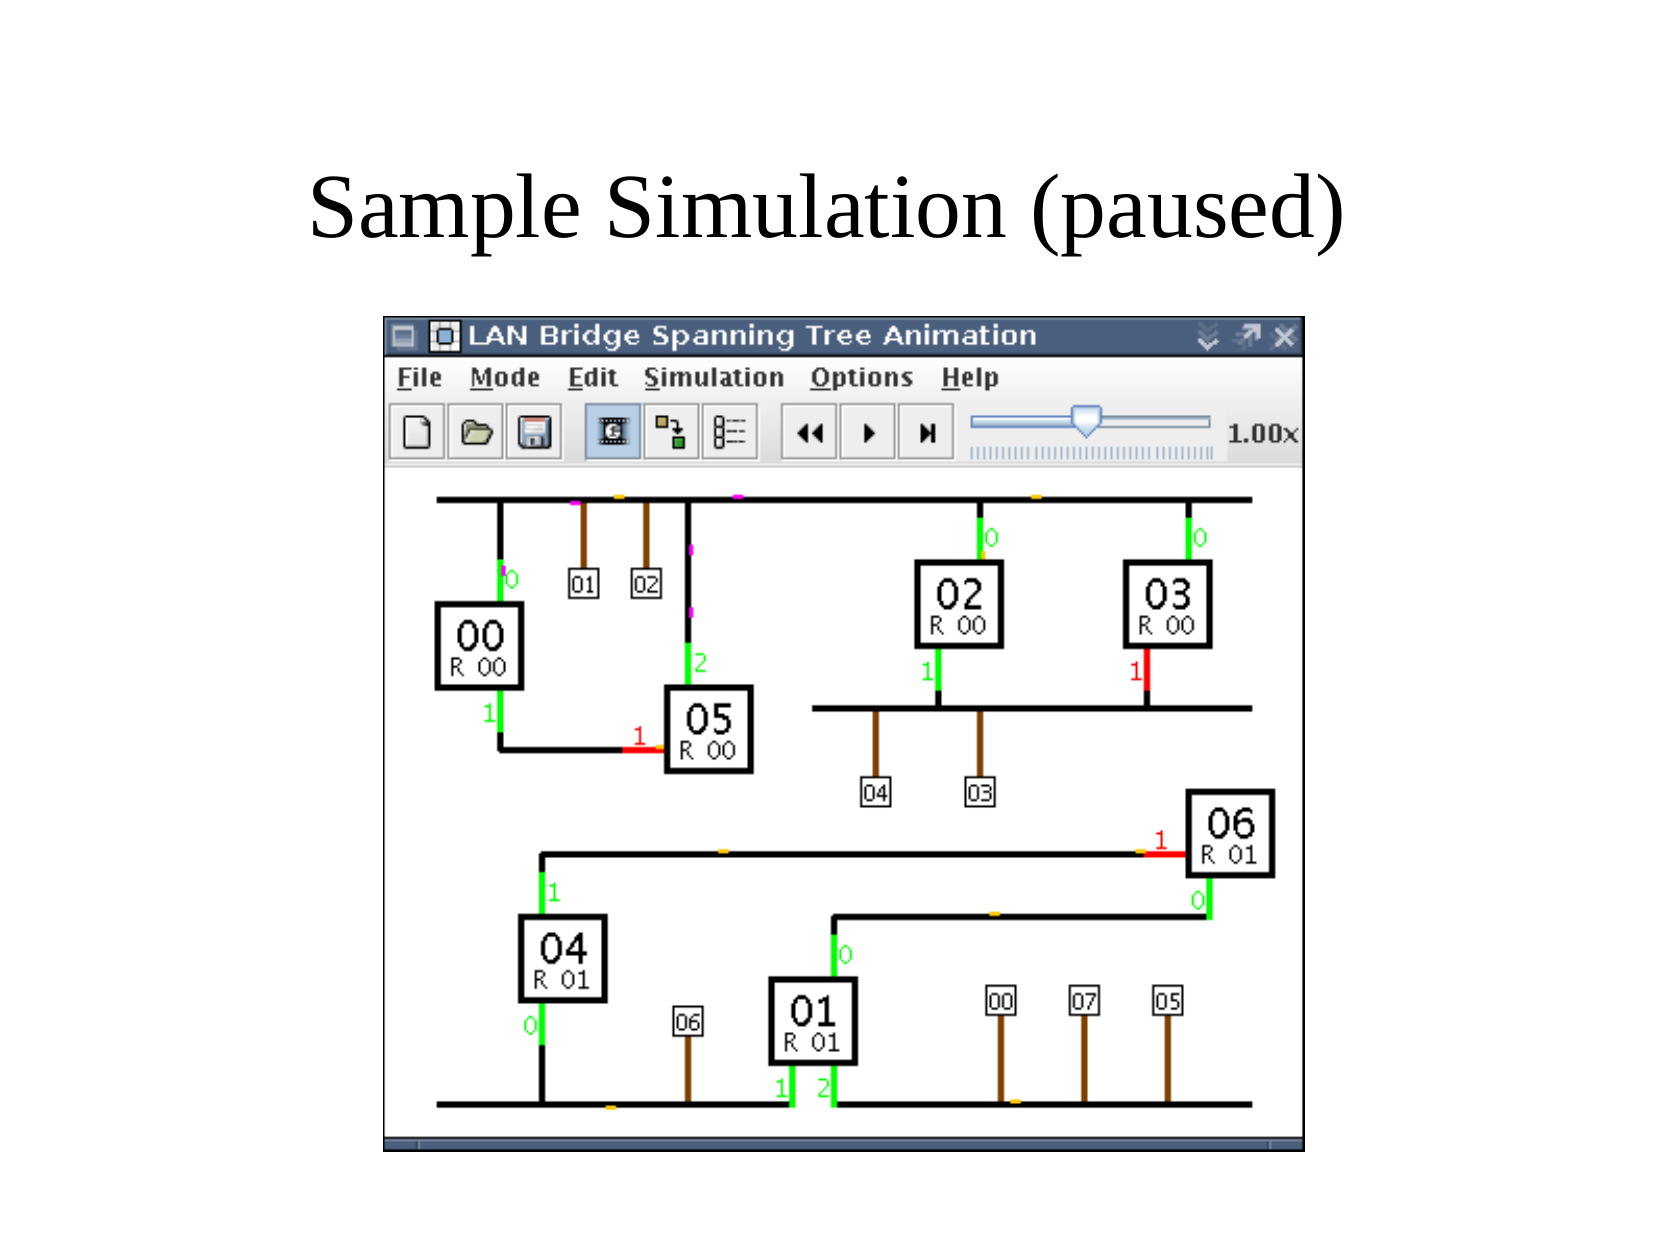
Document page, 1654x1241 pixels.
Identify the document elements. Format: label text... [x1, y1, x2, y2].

title Sample Simulation (paused) [121, 102, 1534, 311]
picture [383, 316, 1305, 1152]
